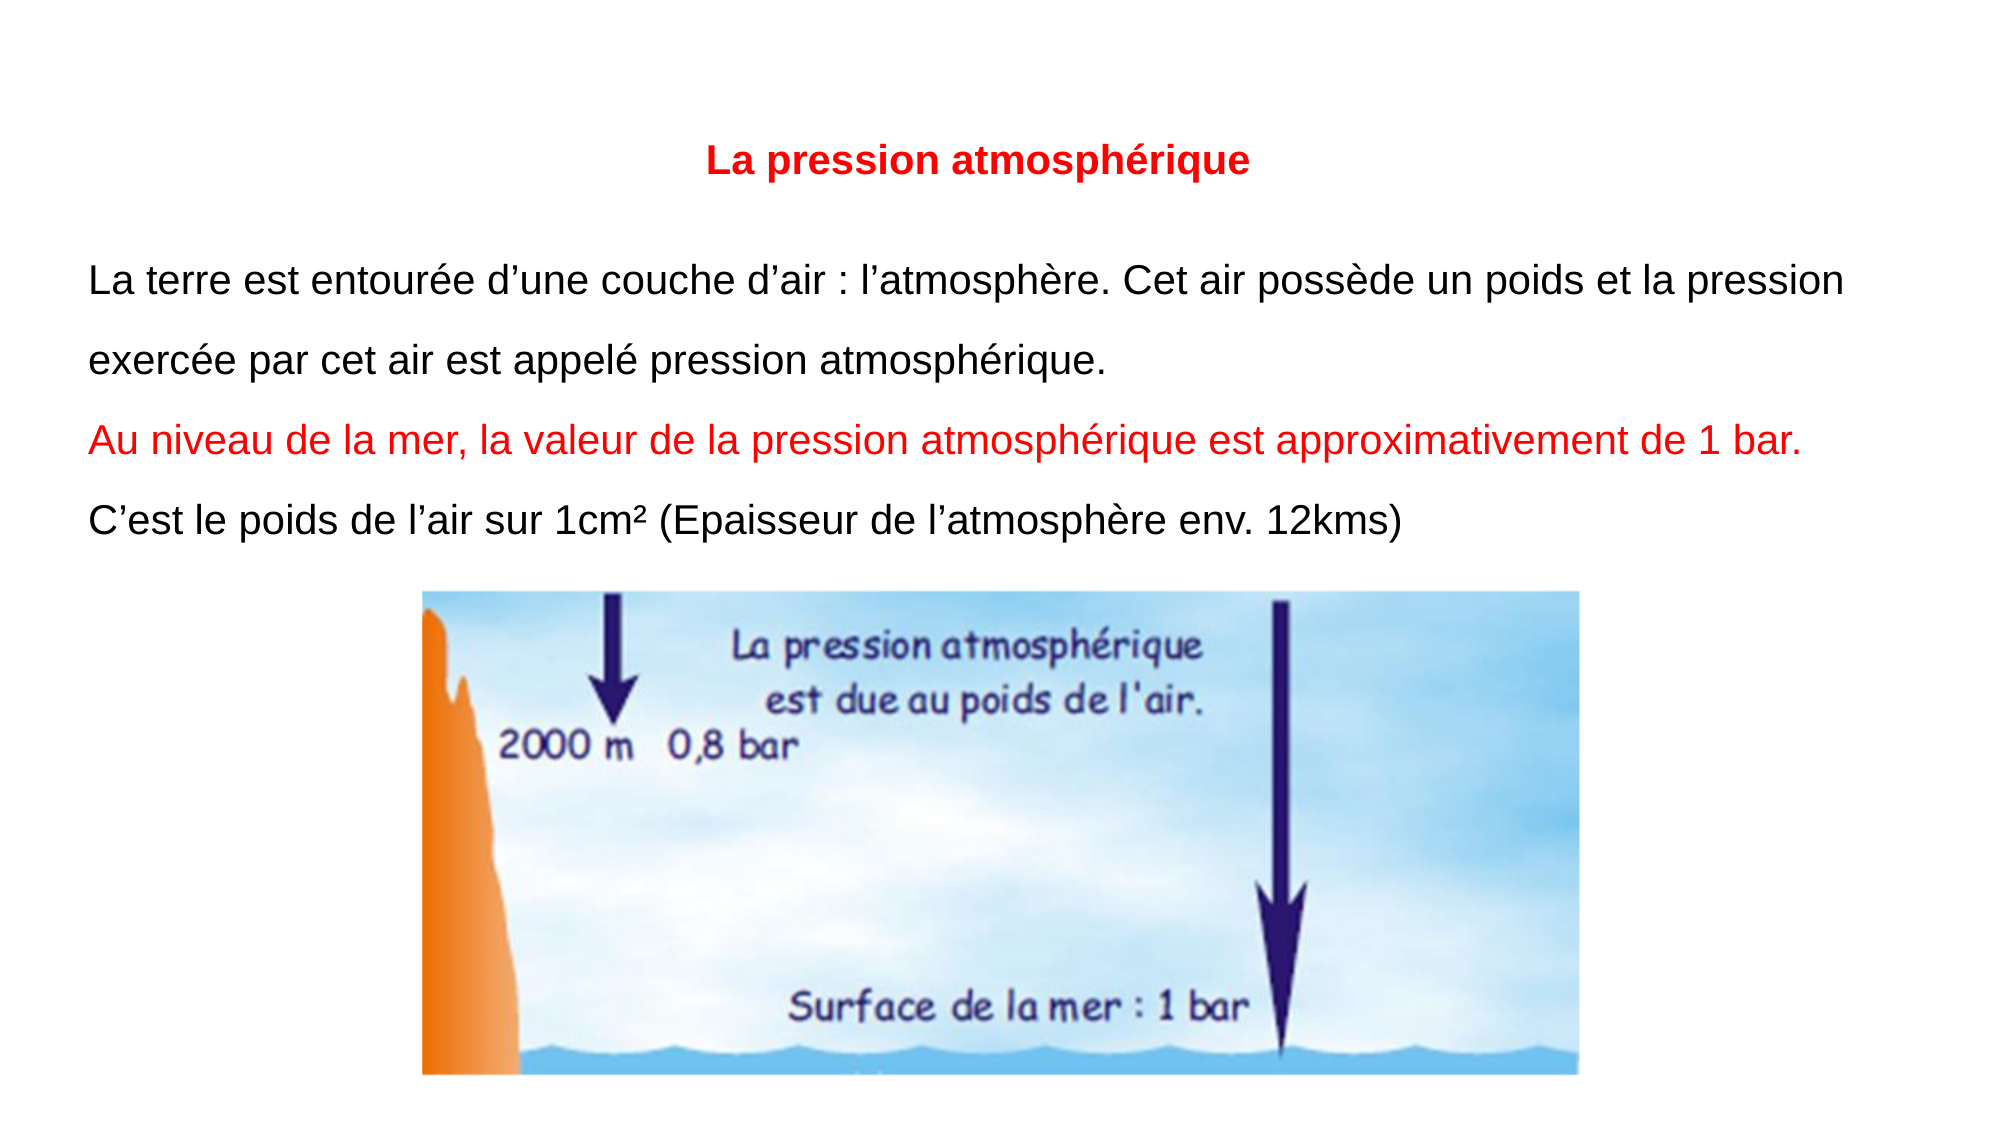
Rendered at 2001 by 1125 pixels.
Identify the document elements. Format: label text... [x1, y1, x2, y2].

text_box La pression atmosphérique La terre est entourée d’une couche d’air : l’atmosphère. Cet air possède un poids et la pression exercée par cet air est appelé pression atmosphérique. Au niveau de la mer, la valeur de la pression atmosphérique est approximativement de 1 bar. C’est le poids de l’air sur 1cm² (Epaisseur de l’atmosphère env. 12kms) [73, 104, 1884, 582]
picture [413, 581, 1589, 1091]
